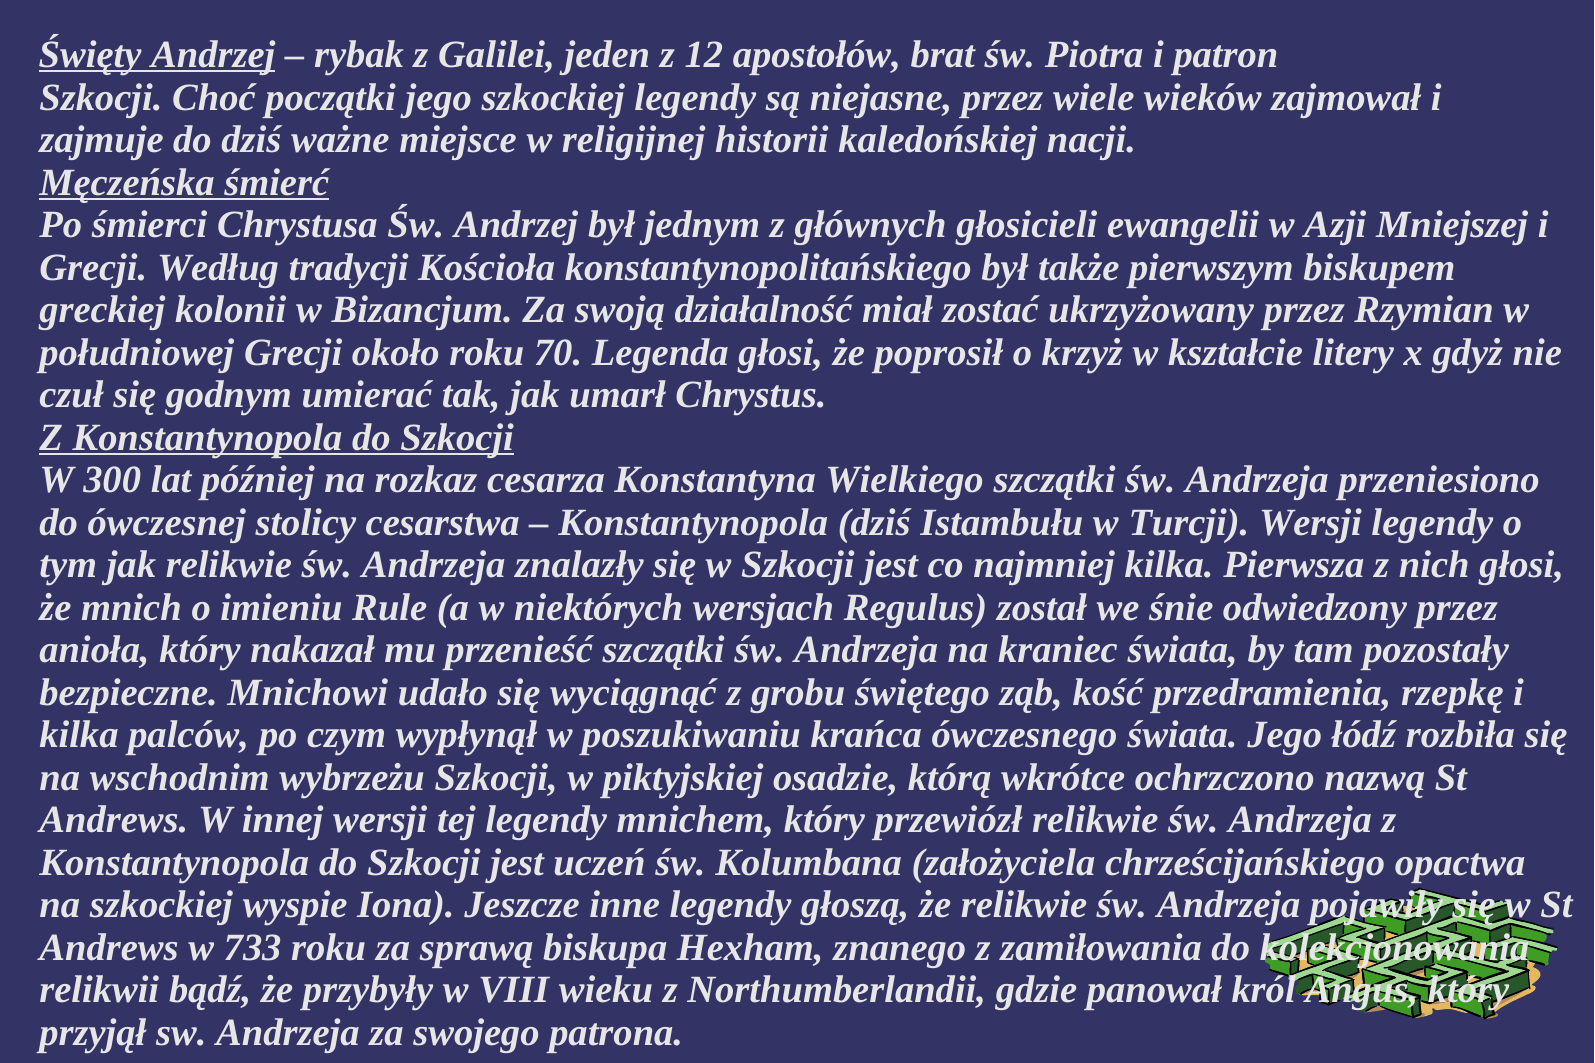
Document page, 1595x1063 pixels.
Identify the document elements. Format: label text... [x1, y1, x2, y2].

title Święty Andrzej – rybak z Galilei, jeden z 12 apostołów, brat św. Piotra i patron Szkocji. Choć początki jego szkockiej legendy są niejasne, przez wiele wieków zajmował i zajmuje do dziś ważne miejsce w religijnej historii kaledońskiej nacji. Męczeńska śmierć Po śmierci Chrystusa Św. Andrzej był jednym z głównych głosicieli ewangelii w Azji Mniejszej i Grecji. Według tradycji Kościoła konstantynopolitańskiego był także pierwszym biskupem greckiej kolonii w Bizancjum. Za swoją działalność miał zostać ukrzyżowany przez Rzymian w południowej Grecji około roku 70. Legenda głosi, że poprosił o krzyż w kształcie litery x gdyż nie czuł się godnym umierać tak, jak umarł Chrystus. Z Konstantynopola do Szkocji W 300 lat później na rozkaz cesarza Konstantyna Wielkiego szczątki św. Andrzeja przeniesiono do ówczesnej stolicy cesarstwa – Konstantynopola (dziś Istambułu w Turcji). Wersji legendy o tym jak relikwie św. Andrzeja znalazły się w Szkocji jest co najmniej kilka. Pierwsza z nich głosi, że mnich o imieniu Rule (a w niektórych wersjach Regulus) został we śnie odwiedzony przez anioła, który nakazał mu przenieść szczątki św. Andrzeja na kraniec świata, by tam pozostały bezpieczne. Mnichowi udało się wyciągnąć z grobu świętego ząb, kość przedramienia, rzepkę i kilka palców, po czym wypłynął w poszukiwaniu krańca ówczesnego świata. Jego łódź rozbiła się na wschodnim wybrzeżu Szkocji, w piktyjskiej osadzie, którą wkrótce ochrzczono nazwą St Andrews. W innej wersji tej legendy mnichem, który przewiózł relikwie św. Andrzeja z Konstantynopola do Szkocji jest uczeń św. Kolumbana (założyciela chrześcijańskiego opactwa na szkockiej wyspie Iona). Jeszcze inne legendy głoszą, że relikwie św. Andrzeja pojawiły się w St Andrews w 733 roku za sprawą biskupa Hexham, znanego z zamiłowania do kolekcjonowania relikwii bądź, że przybyły w VIII wieku z Northumberlandii, gdzie panował król Angus, który przyjął sw. Andrzeja za swojego patrona. [0, 30, 1577, 1057]
